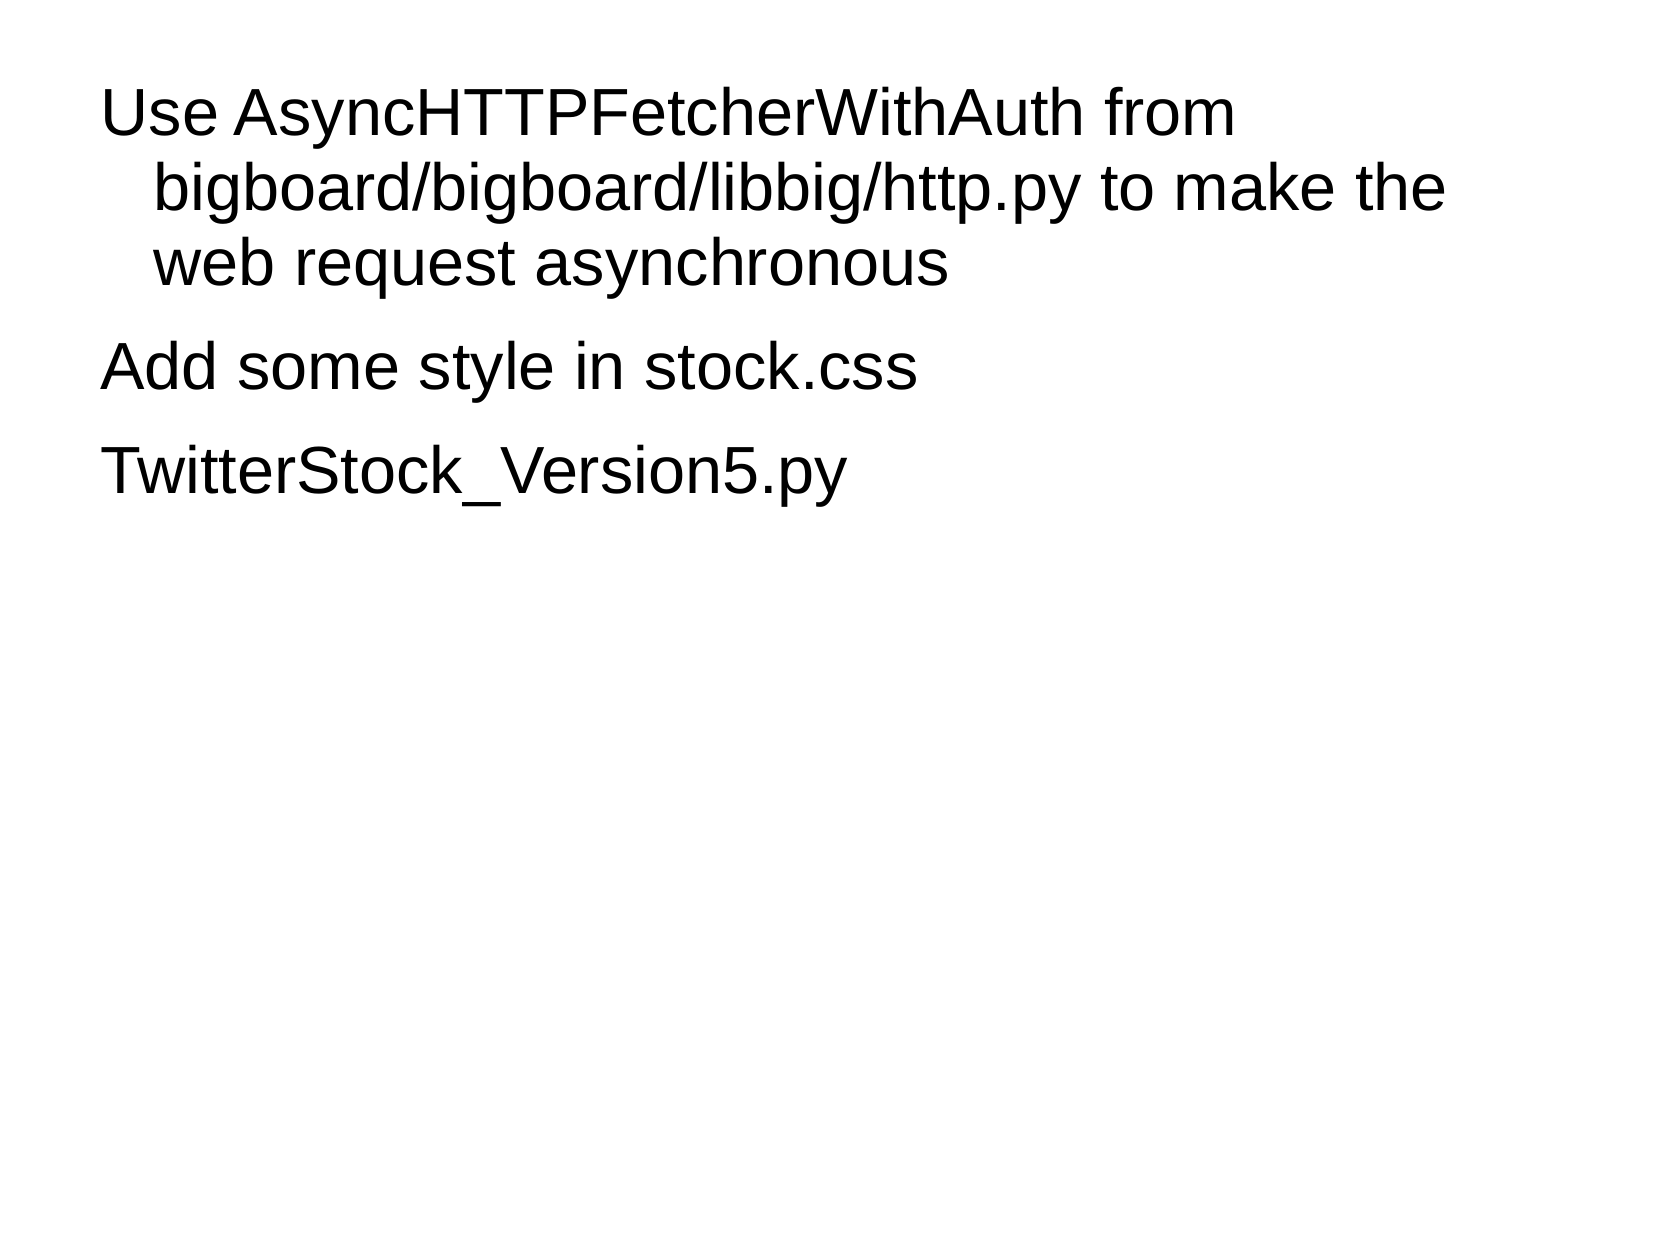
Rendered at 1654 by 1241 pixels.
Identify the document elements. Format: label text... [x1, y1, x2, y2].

list Use AsyncHTTPFetcherWithAuth from bigboard/bigboard/libbig/http.py to make the web request asynchronous Add some style in stock.css TwitterStock_Version5.py [82, 75, 1571, 1094]
